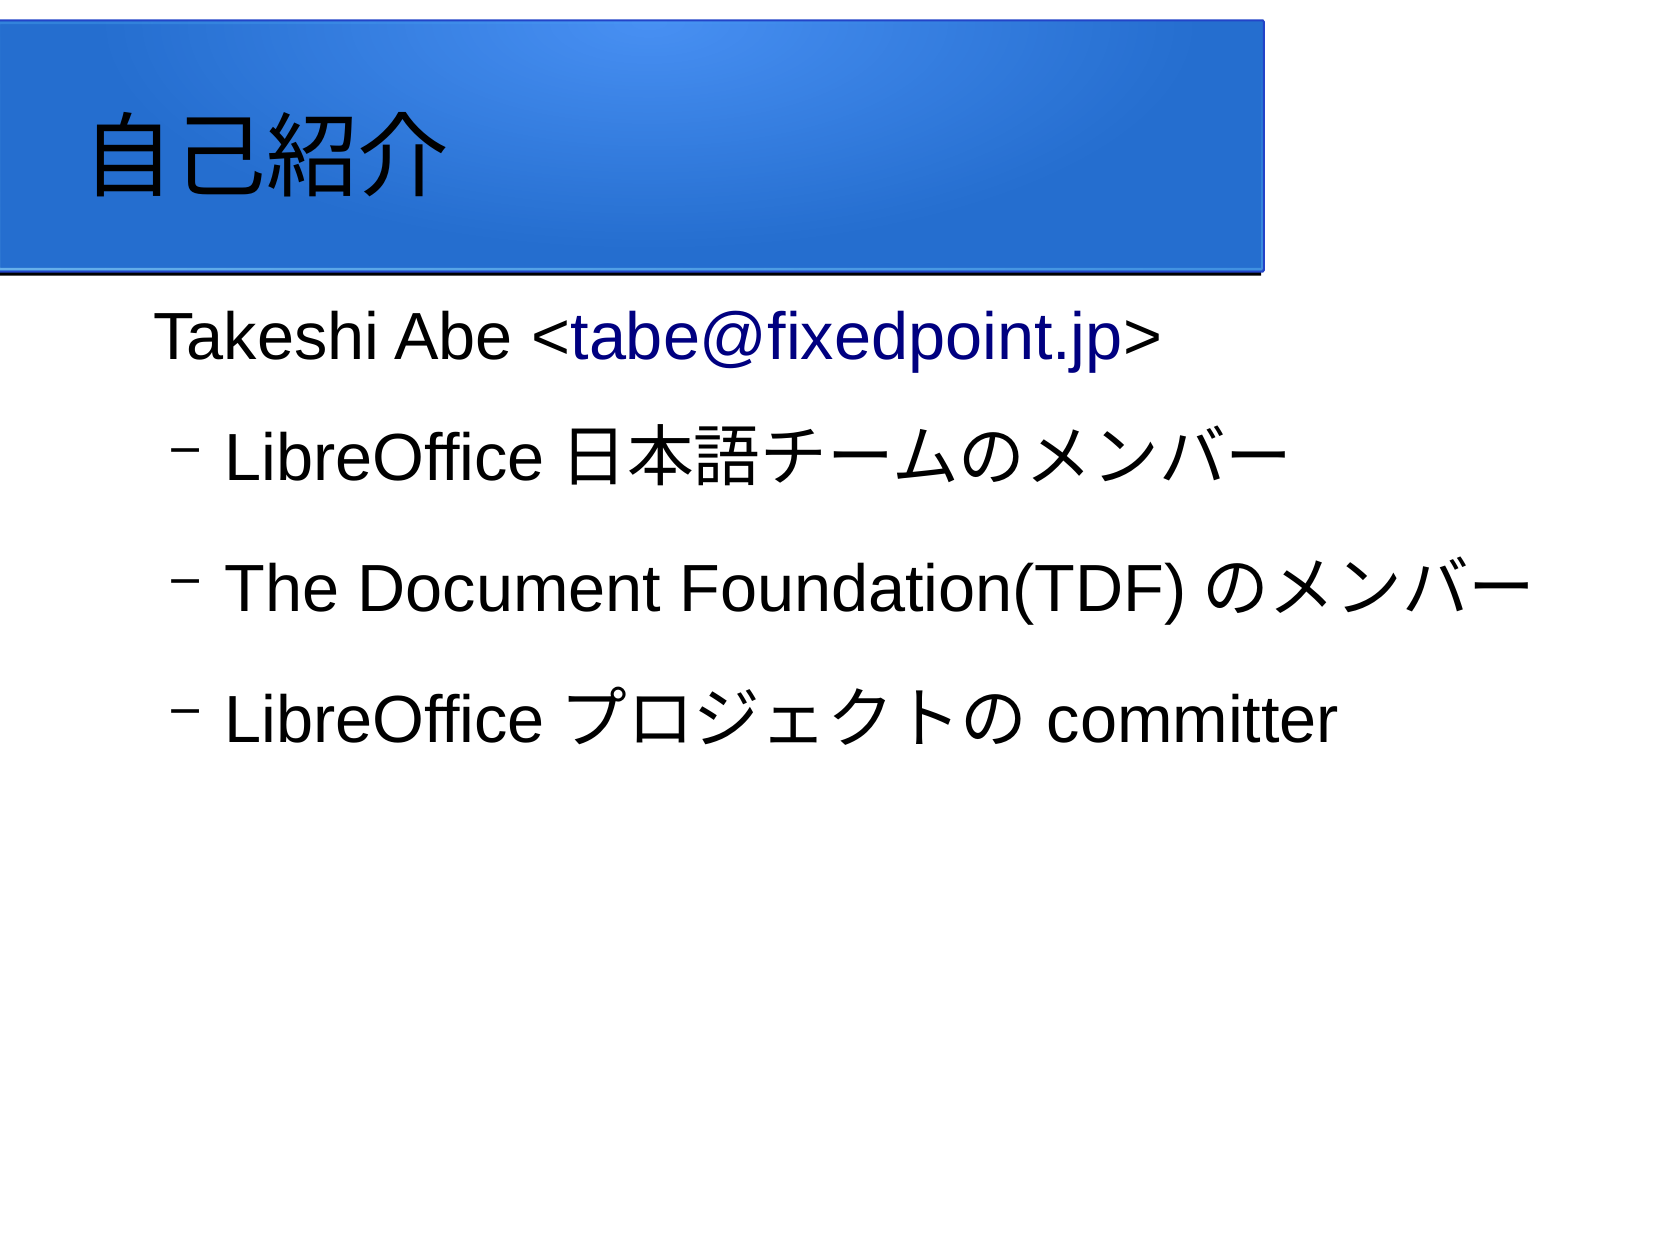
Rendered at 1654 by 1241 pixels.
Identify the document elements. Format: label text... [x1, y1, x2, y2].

title 自己紹介 [82, 47, 1235, 252]
list Takeshi Abe <tabe@fixedpoint.jp> LibreOffice日本語チームのメンバー The Document Foundation(TDF)のメンバー LibreOfficeプロジェクトのcommitter [82, 299, 1571, 1019]
